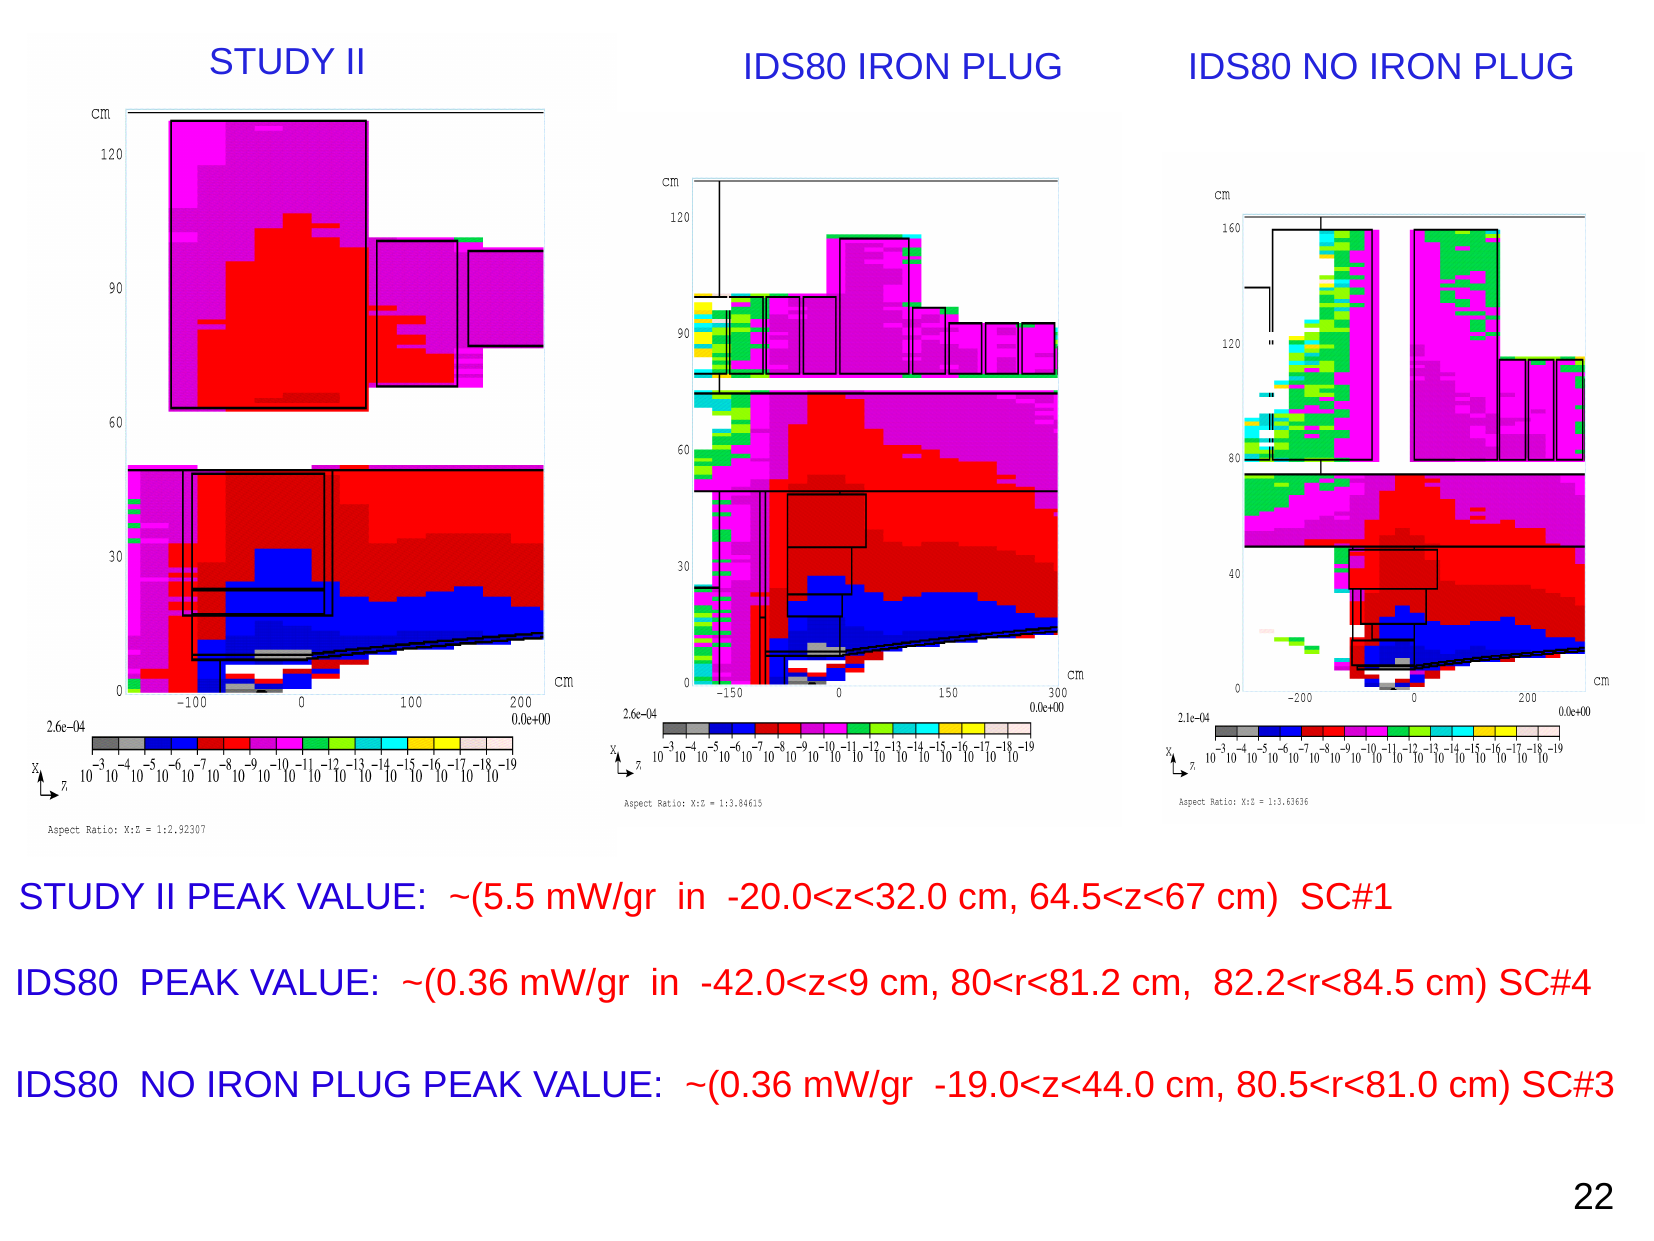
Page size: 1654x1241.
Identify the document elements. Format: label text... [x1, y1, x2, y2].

text_box IDS80 NO IRON PLUG PEAK VALUE: ~(0.36 mW/gr -19.0<z<44.0 cm, 80.5<r<81.0 cm) SC#3 [0, 1051, 1651, 1113]
text_box IDS80 PEAK VALUE: ~(0.36 mW/gr in -42.0<z<9 cm, 80<r<81.2 cm, 82.2<r<84.5 cm) SC#4 [0, 948, 1651, 1011]
text_box IDS80 IRON PLUG [728, 33, 1104, 95]
picture [27, 33, 1124, 859]
text_box 22 [1537, 1162, 1644, 1225]
text_box STUDY II [193, 27, 420, 90]
text_box IDS80 NO IRON PLUG [1173, 33, 1641, 95]
text_box STUDY II PEAK VALUE: ~(5.5 mW/gr in -20.0<z<32.0 cm, 64.5<z<67 cm) SC#1 [3, 862, 1601, 925]
picture [1162, 152, 1646, 826]
